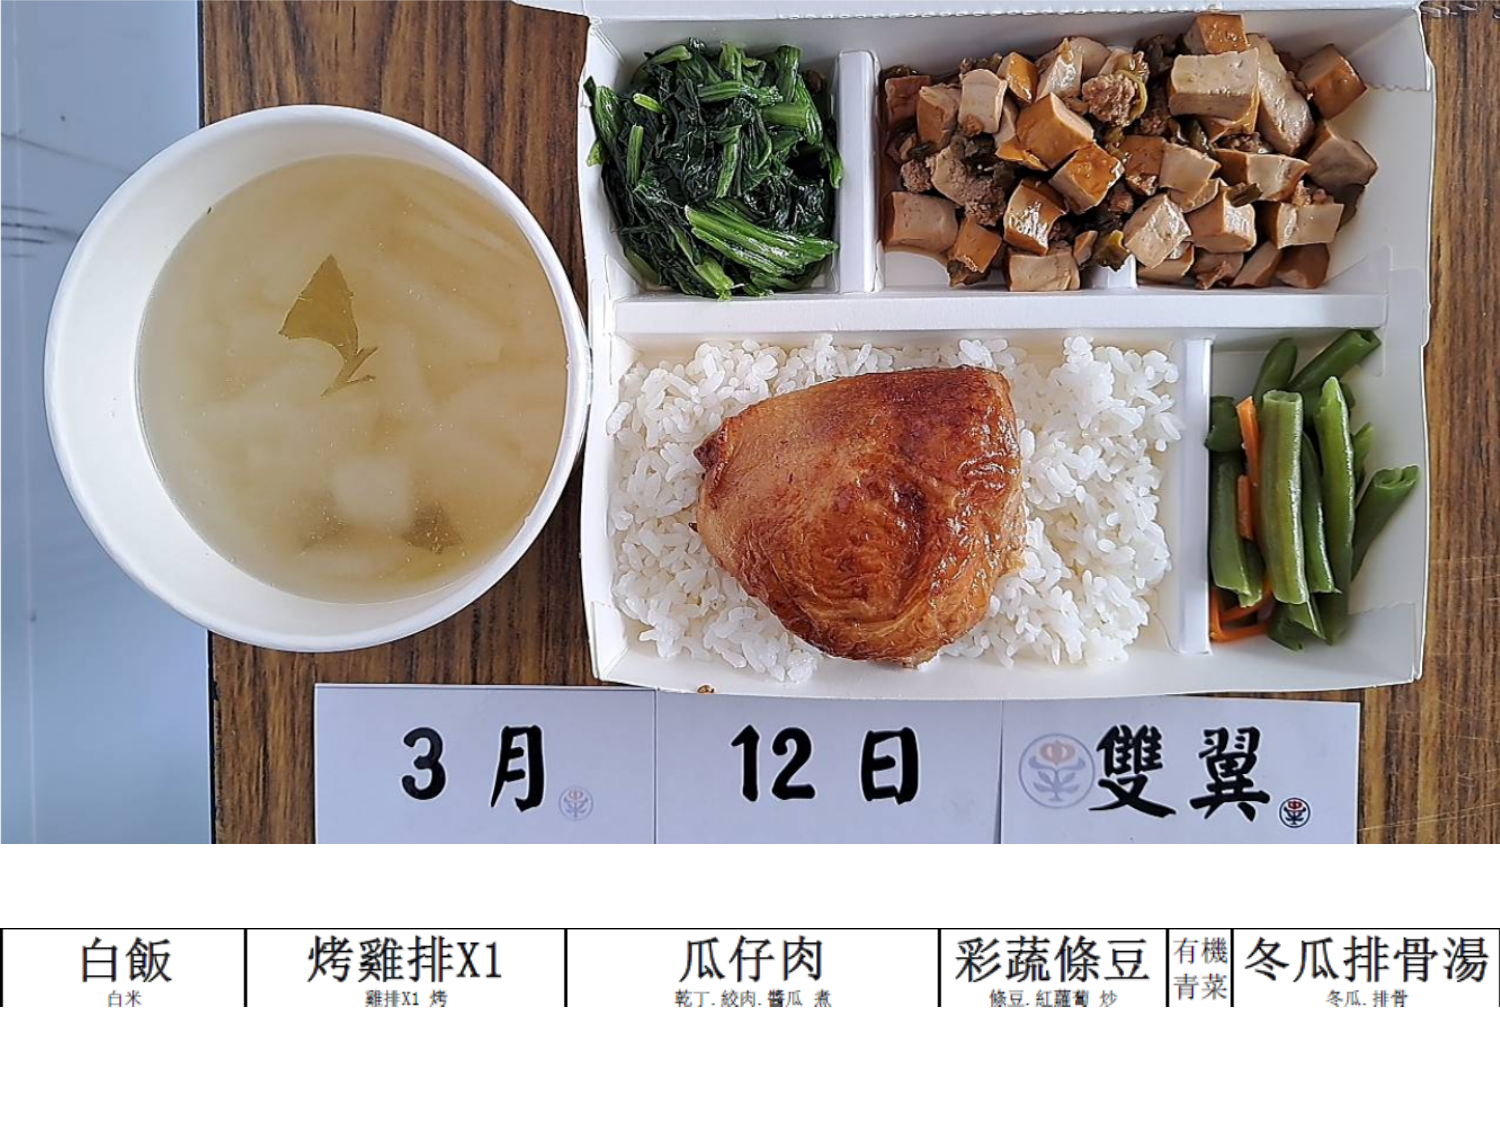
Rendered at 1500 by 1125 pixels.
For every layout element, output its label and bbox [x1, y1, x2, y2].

picture [0, 0, 1500, 844]
picture [0, 928, 1500, 1007]
